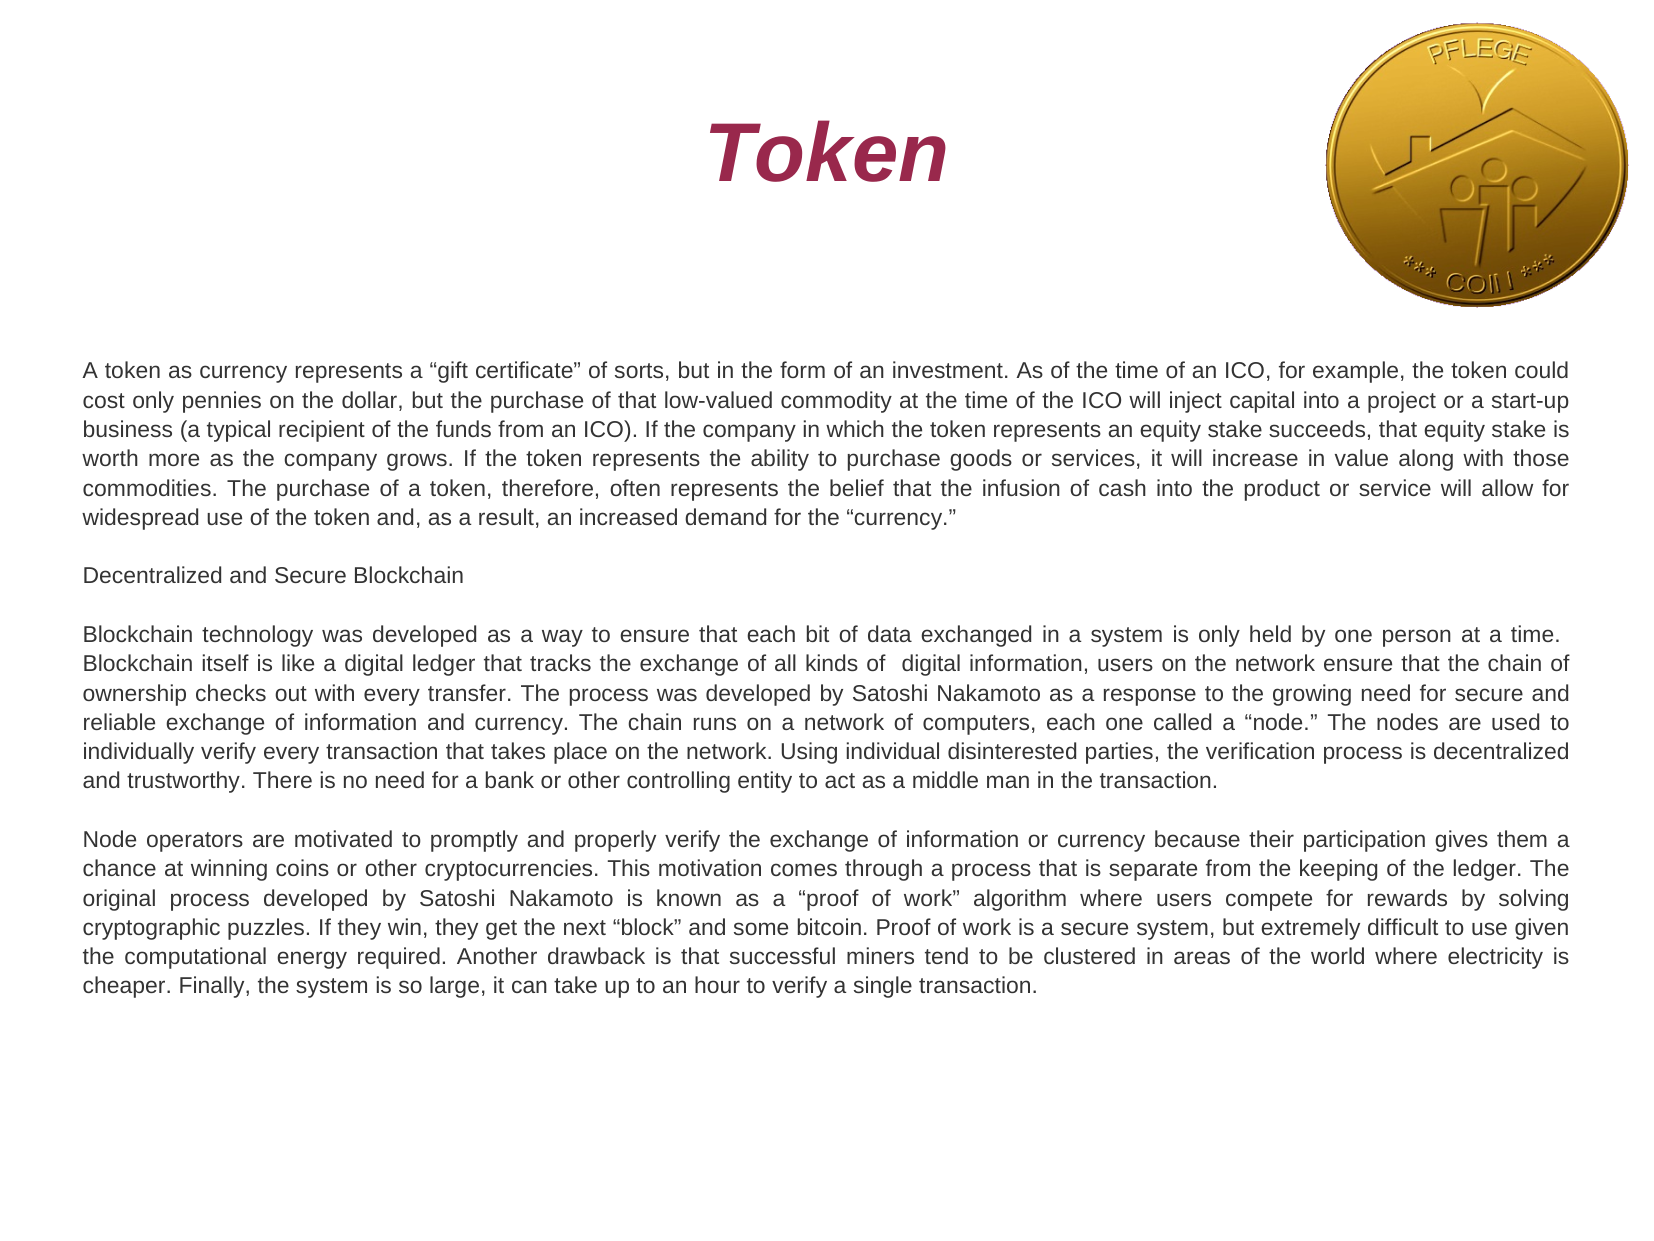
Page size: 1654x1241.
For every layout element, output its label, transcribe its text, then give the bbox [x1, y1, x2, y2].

picture [1311, 9, 1644, 322]
title Token [82, 49, 1311, 257]
list A token as currency represents a “gift certificate” of sorts, but in the form of an investment. As of the time of an ICO, for example, the token could cost only pennies on the dollar, but the purchase of that low-valued commodity at the time of the ICO will inject capital into a project or a start-up business (a typical recipient of the funds from an ICO). If the company in which the token represents an equity stake succeeds, that equity stake is worth more as the company grows. If the token represents the ability to purchase goods or services, it will increase in value along with those commodities. The purchase of a token, therefore, often represents the belief that the infusion of cash into the product or service will allow for widespread use of the token and, as a result, an increased demand for the “currency.” Decentralized and Secure Blockchain Blockchain technology was developed as a way to ensure that each bit of data exchanged in a system is only held by one person at a time. Blockchain itself is like a digital ledger that tracks the exchange of all kinds of digital information, users on the network ensure that the chain of ownership checks out with every transfer. The process was developed by Satoshi Nakamoto as a response to the growing need for secure and reliable exchange of information and currency. The chain runs on a network of computers, each one called a “node.” The nodes are used to individually verify every transaction that takes place on the network. Using individual disinterested parties, the verification process is decentralized and trustworthy. There is no need for a bank or other controlling entity to act as a middle man in the transaction. Node operators are motivated to promptly and properly verify the exchange of information or currency because their participation gives them a chance at winning coins or other cryptocurrencies. This motivation comes through a process that is separate from the keeping of the ledger. The original process developed by Satoshi Nakamoto is known as a “proof of work” algorithm where users compete for rewards by solving cryptographic puzzles. If they win, they get the next “block” and some bitcoin. Proof of work is a secure system, but extremely difficult to use given the computational energy required. Another drawback is that successful miners tend to be clustered in areas of the world where electricity is cheaper. Finally, the system is so large, it can take up to an hour to verify a single transaction. [82, 354, 1571, 1241]
